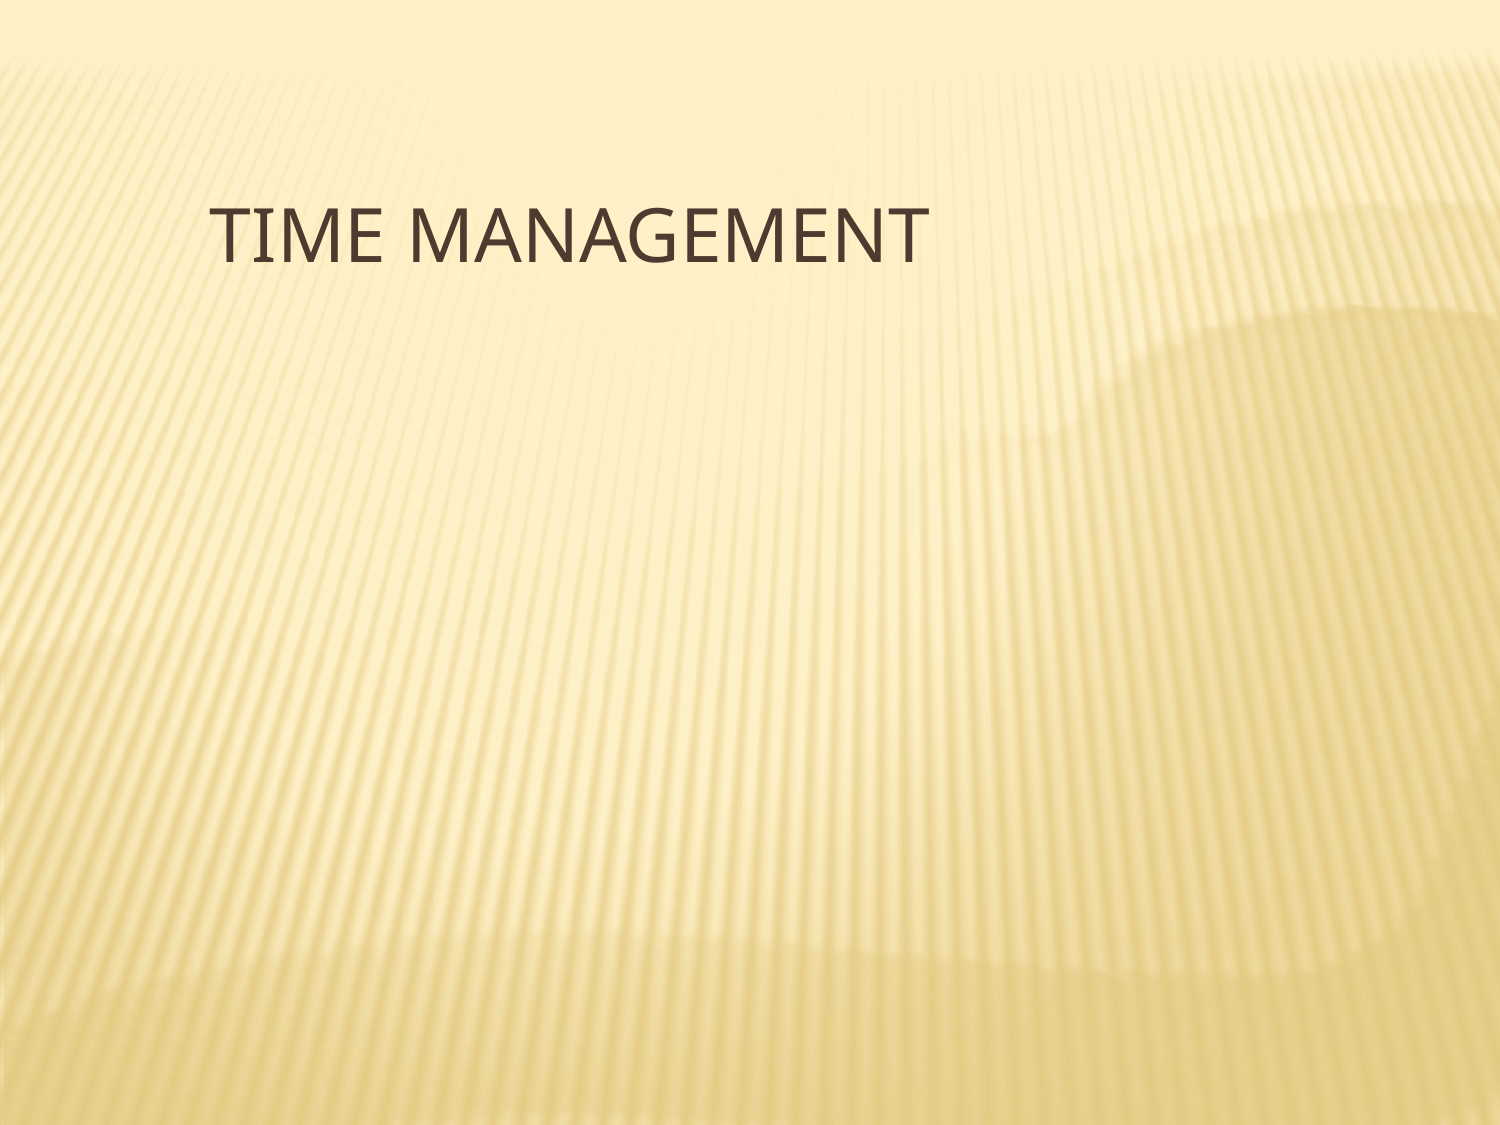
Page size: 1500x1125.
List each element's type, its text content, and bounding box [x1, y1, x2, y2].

title Time management [194, 0, 1500, 610]
